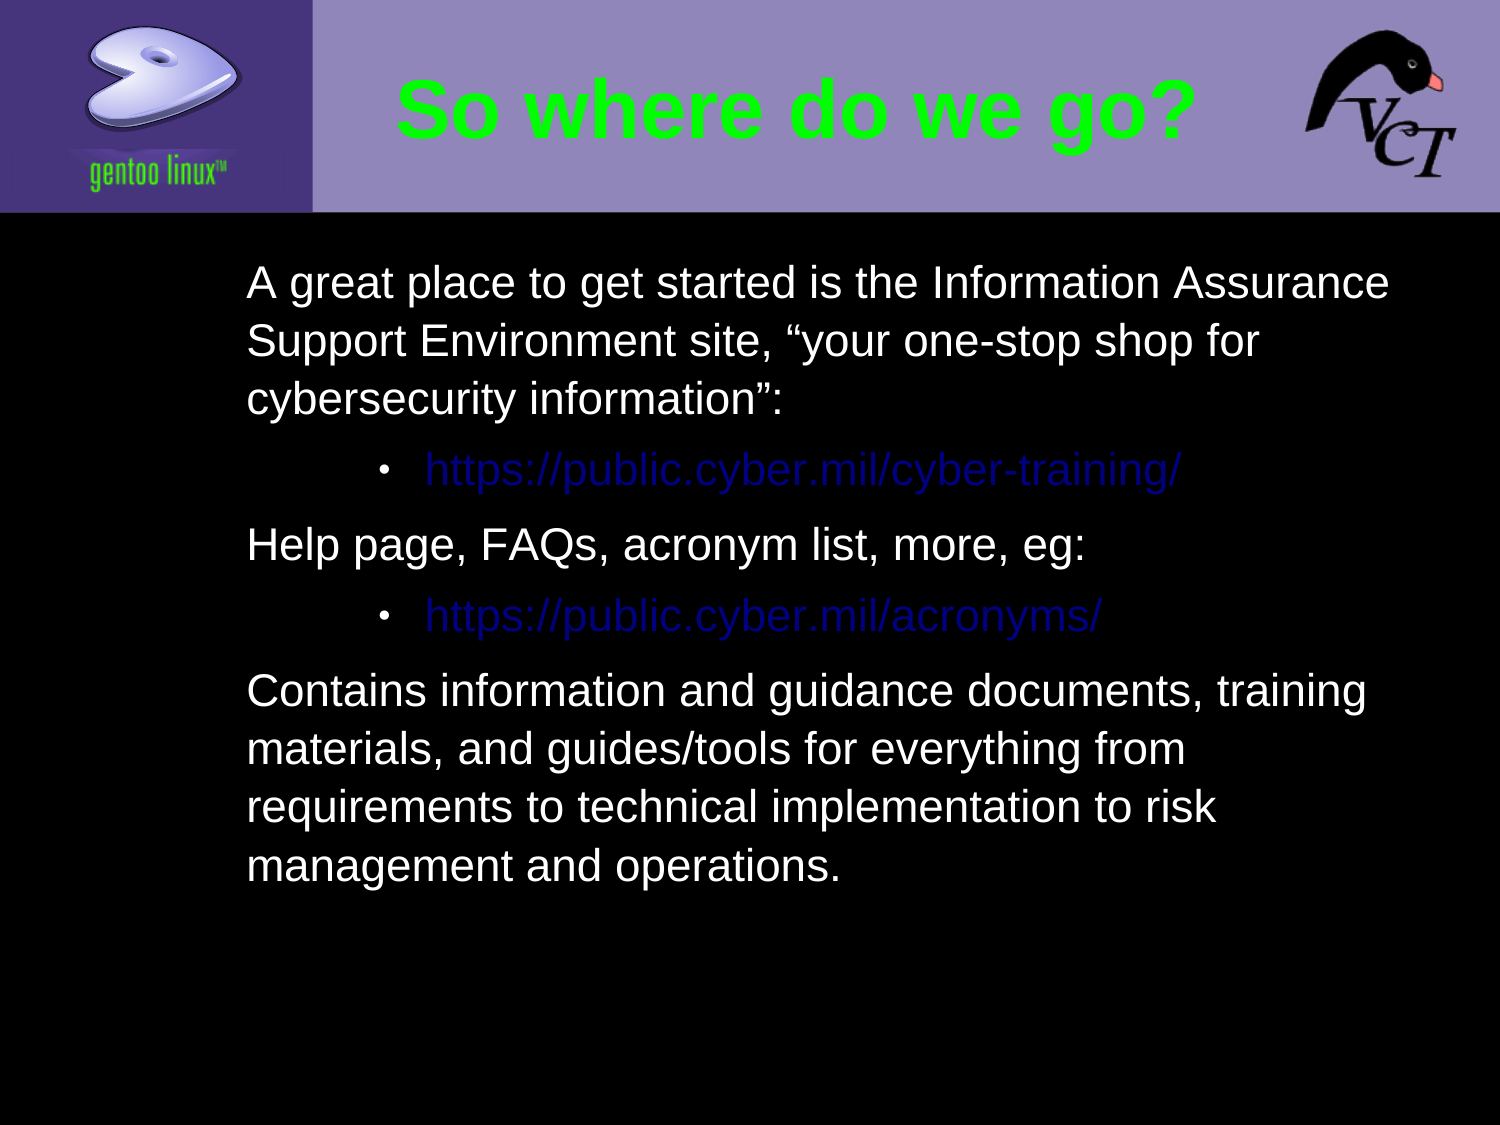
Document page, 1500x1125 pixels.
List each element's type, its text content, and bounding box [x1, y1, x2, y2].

list A great place to get started is the Information Assurance Support Environment site, “your one-stop shop for cybersecurity information”: https://public.cyber.mil/cyber-training/ Help page, FAQs, acronym list, more, eg: https://public.cyber.mil/acronyms/ Contains information and guidance documents, training materials, and guides/tools for everything from requirements to technical implementation to risk management and operations. [180, 249, 1454, 1092]
picture [0, 149, 300, 195]
picture [1292, 21, 1471, 189]
title So where do we go? [324, 12, 1271, 201]
